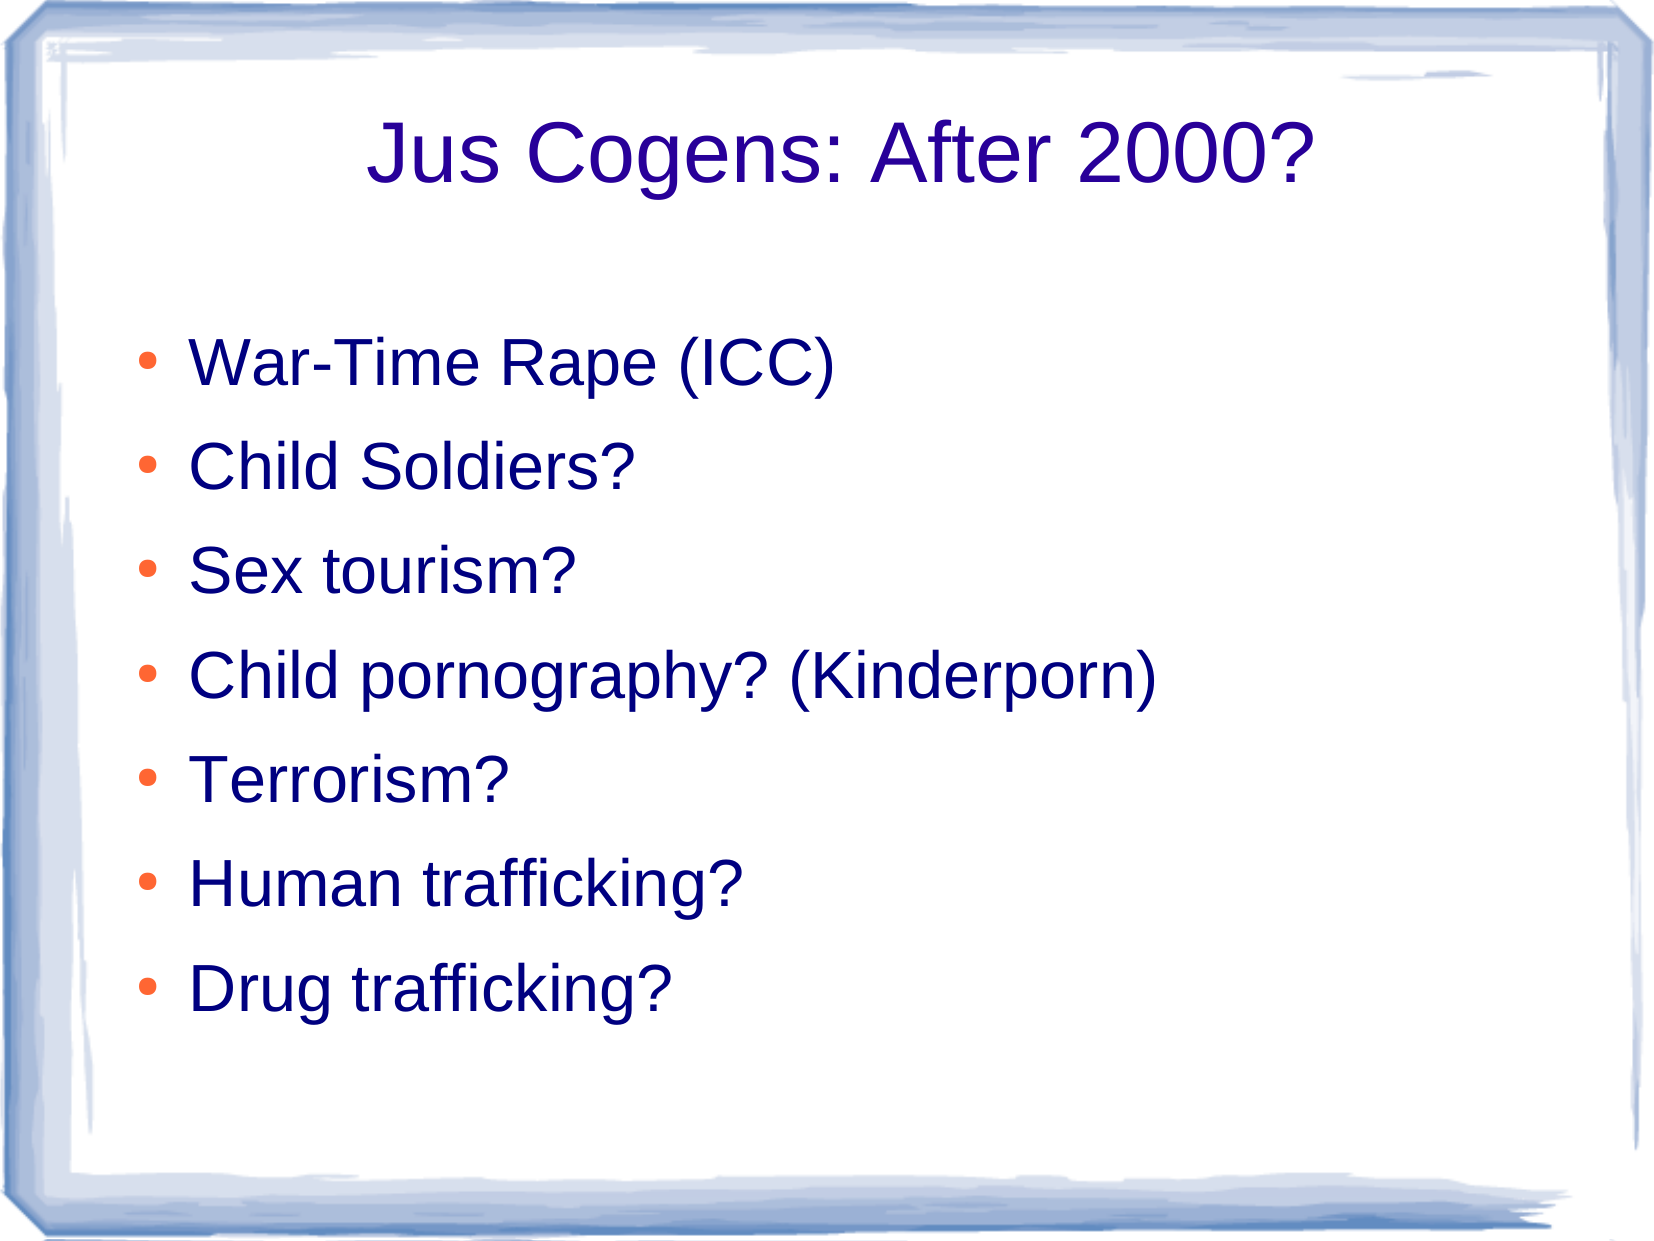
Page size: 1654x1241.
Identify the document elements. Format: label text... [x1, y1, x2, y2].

picture [0, 0, 1654, 1241]
title Jus Cogens: After 2000? [82, 49, 1571, 257]
list War-Time Rape (ICC) Child Soldiers? Sex tourism? Child pornography? (Kinderporn) Terrorism? Human trafficking? Drug trafficking? [118, 324, 1571, 1026]
